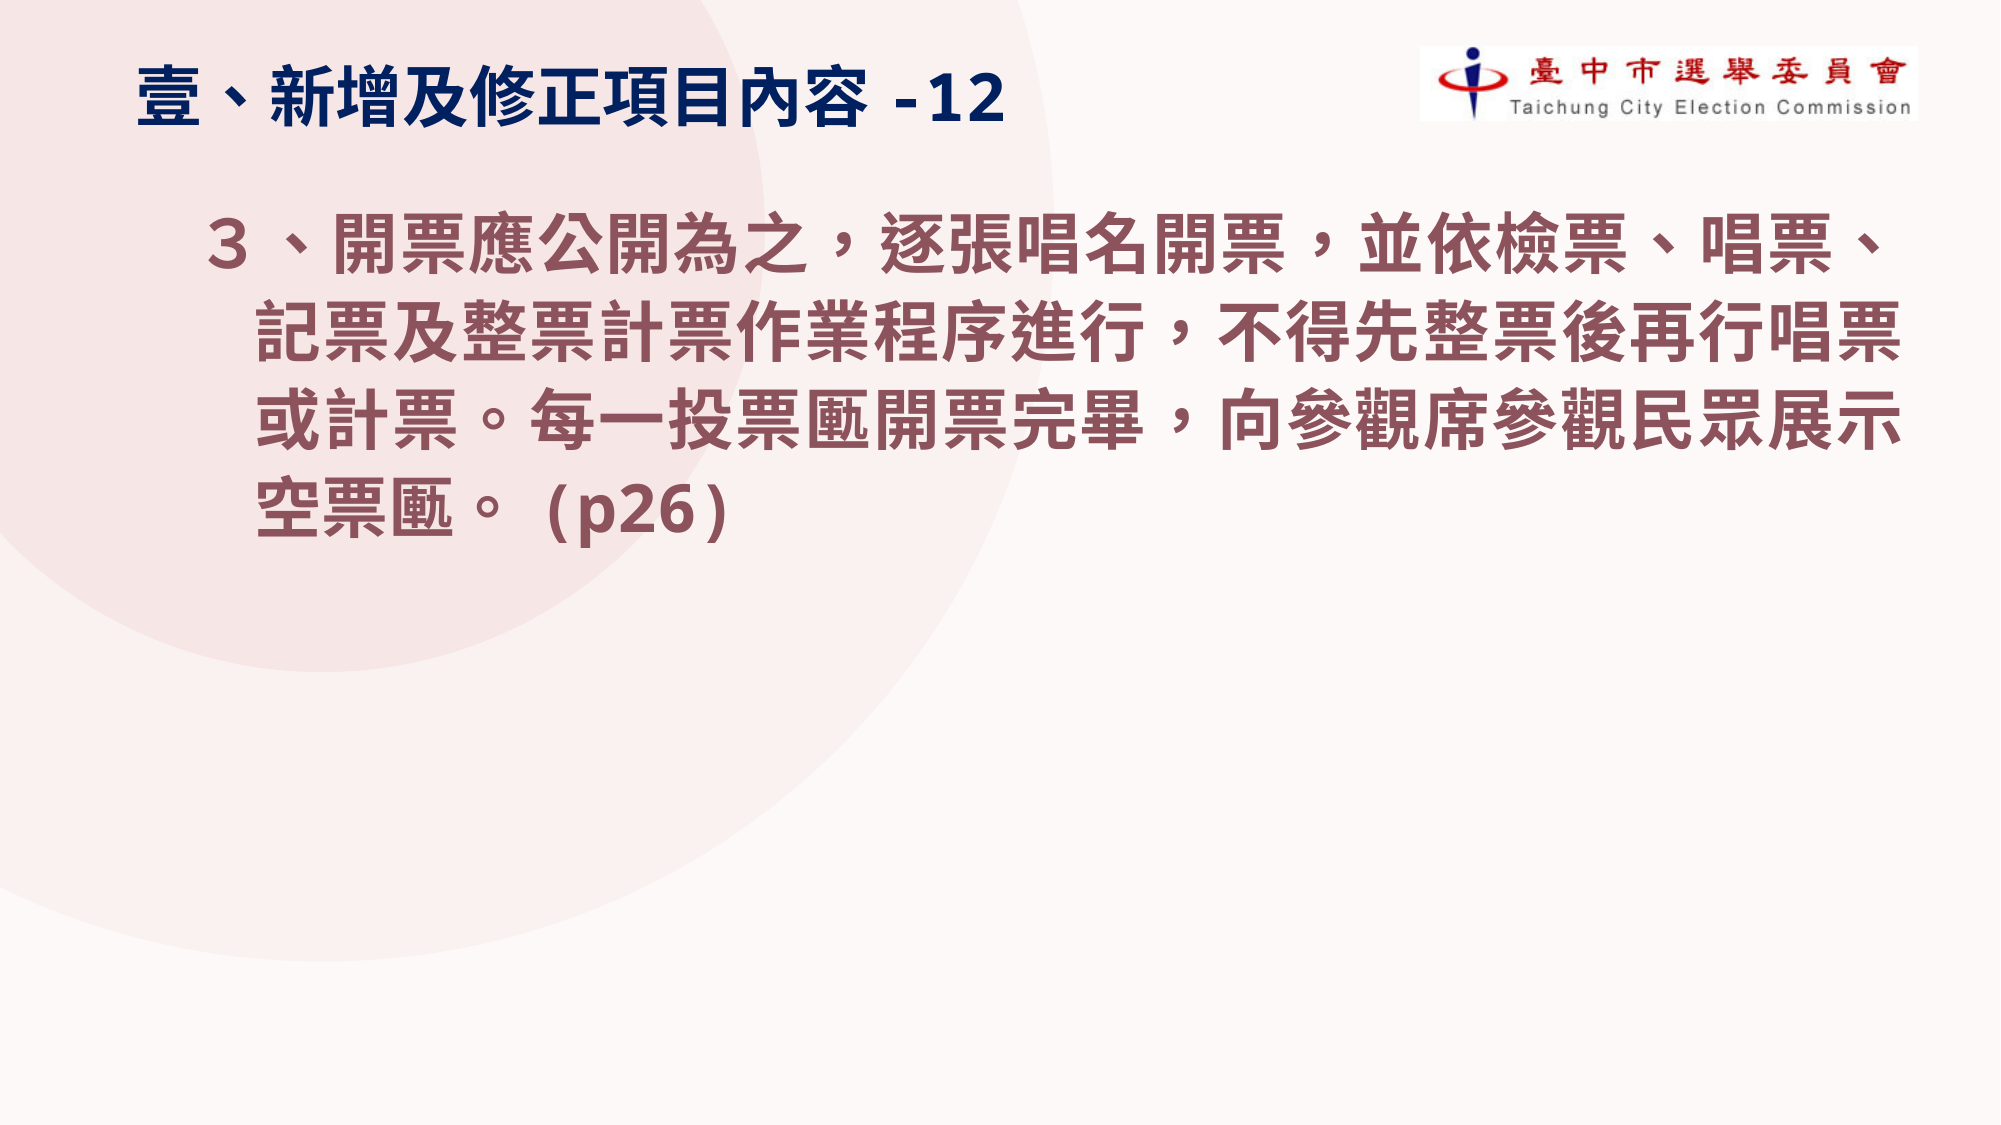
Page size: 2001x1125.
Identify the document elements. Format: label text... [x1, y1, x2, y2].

title 壹、新增及修正項目內容-12 [120, 35, 1918, 166]
list ３、開票應公開為之，逐張唱名開票，並依檢票、唱票、記票及整票計票作業程序進行，不得先整票後再行唱票或計票。每一投票匭開票完畢，向參觀席參觀民眾展示空票匭。(p26) [120, 185, 1918, 1023]
